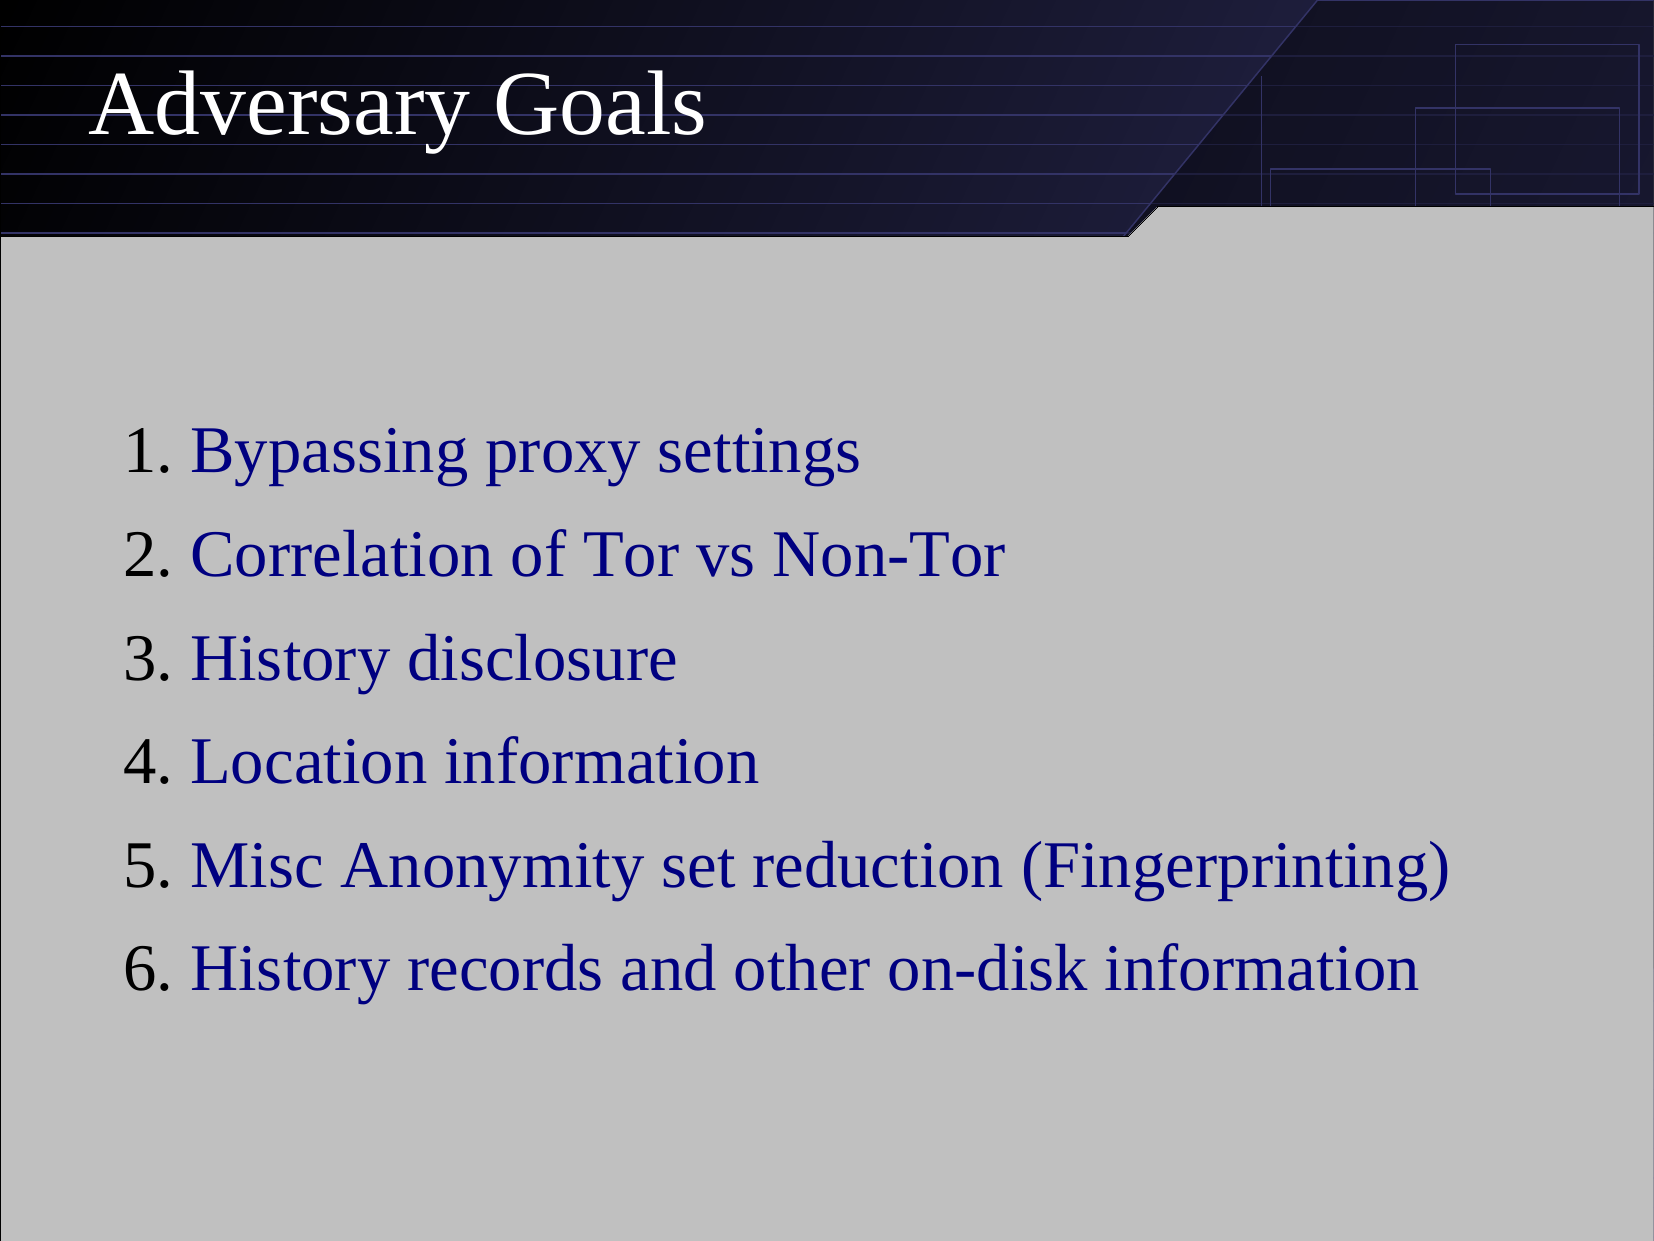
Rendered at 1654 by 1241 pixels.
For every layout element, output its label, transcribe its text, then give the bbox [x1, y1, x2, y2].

title Adversary Goals [88, 0, 1501, 208]
list Bypassing proxy settings Correlation of Tor vs Non-Tor History disclosure Location information Misc Anonymity set reduction (Fingerprinting) History records and other on-disk information [123, 413, 1536, 1052]
